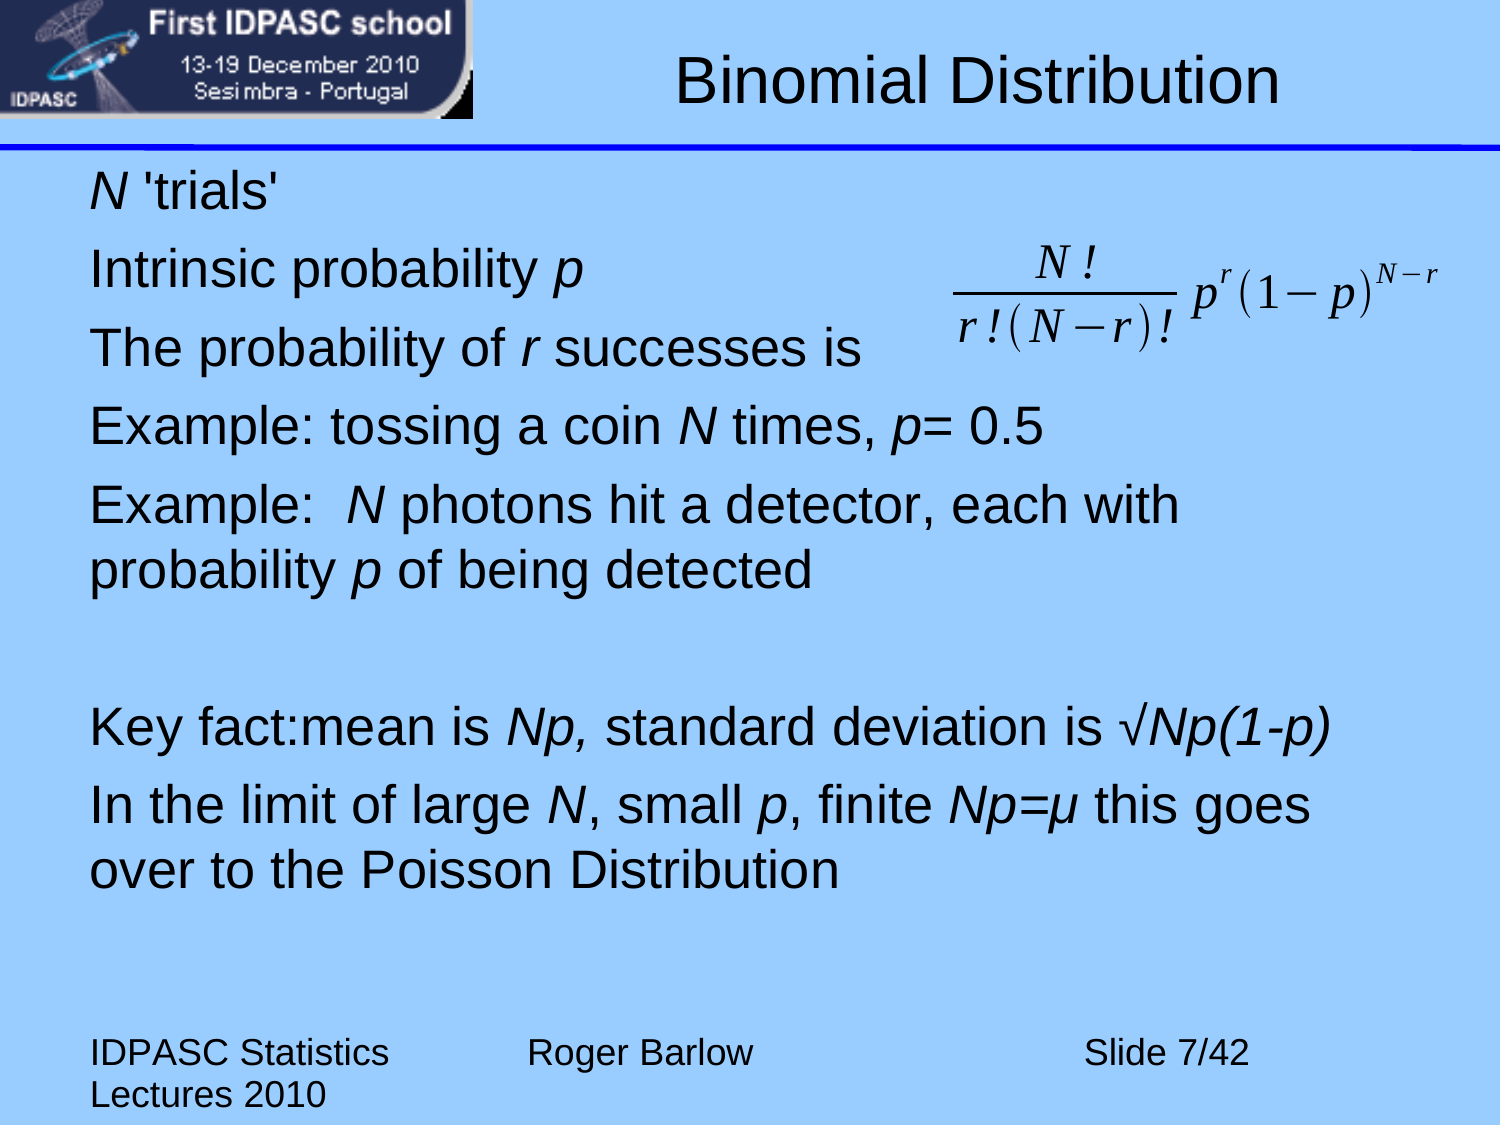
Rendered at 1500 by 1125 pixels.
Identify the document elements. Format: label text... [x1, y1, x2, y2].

title Binomial Distribution [531, 29, 1425, 147]
picture [0, 0, 473, 119]
text_box N 'trials' Intrinsic probability p The probability of r successes is Example: tossing a coin N times, p= 0.5 Example: N photons hit a detector, each with probability p of being detected Key fact:mean is Np, standard deviation is √Np(1-p) In the limit of large N, small p, finite Np=μ this goes over to the Poisson Distribution [75, 147, 1426, 1018]
chart [944, 234, 1444, 355]
